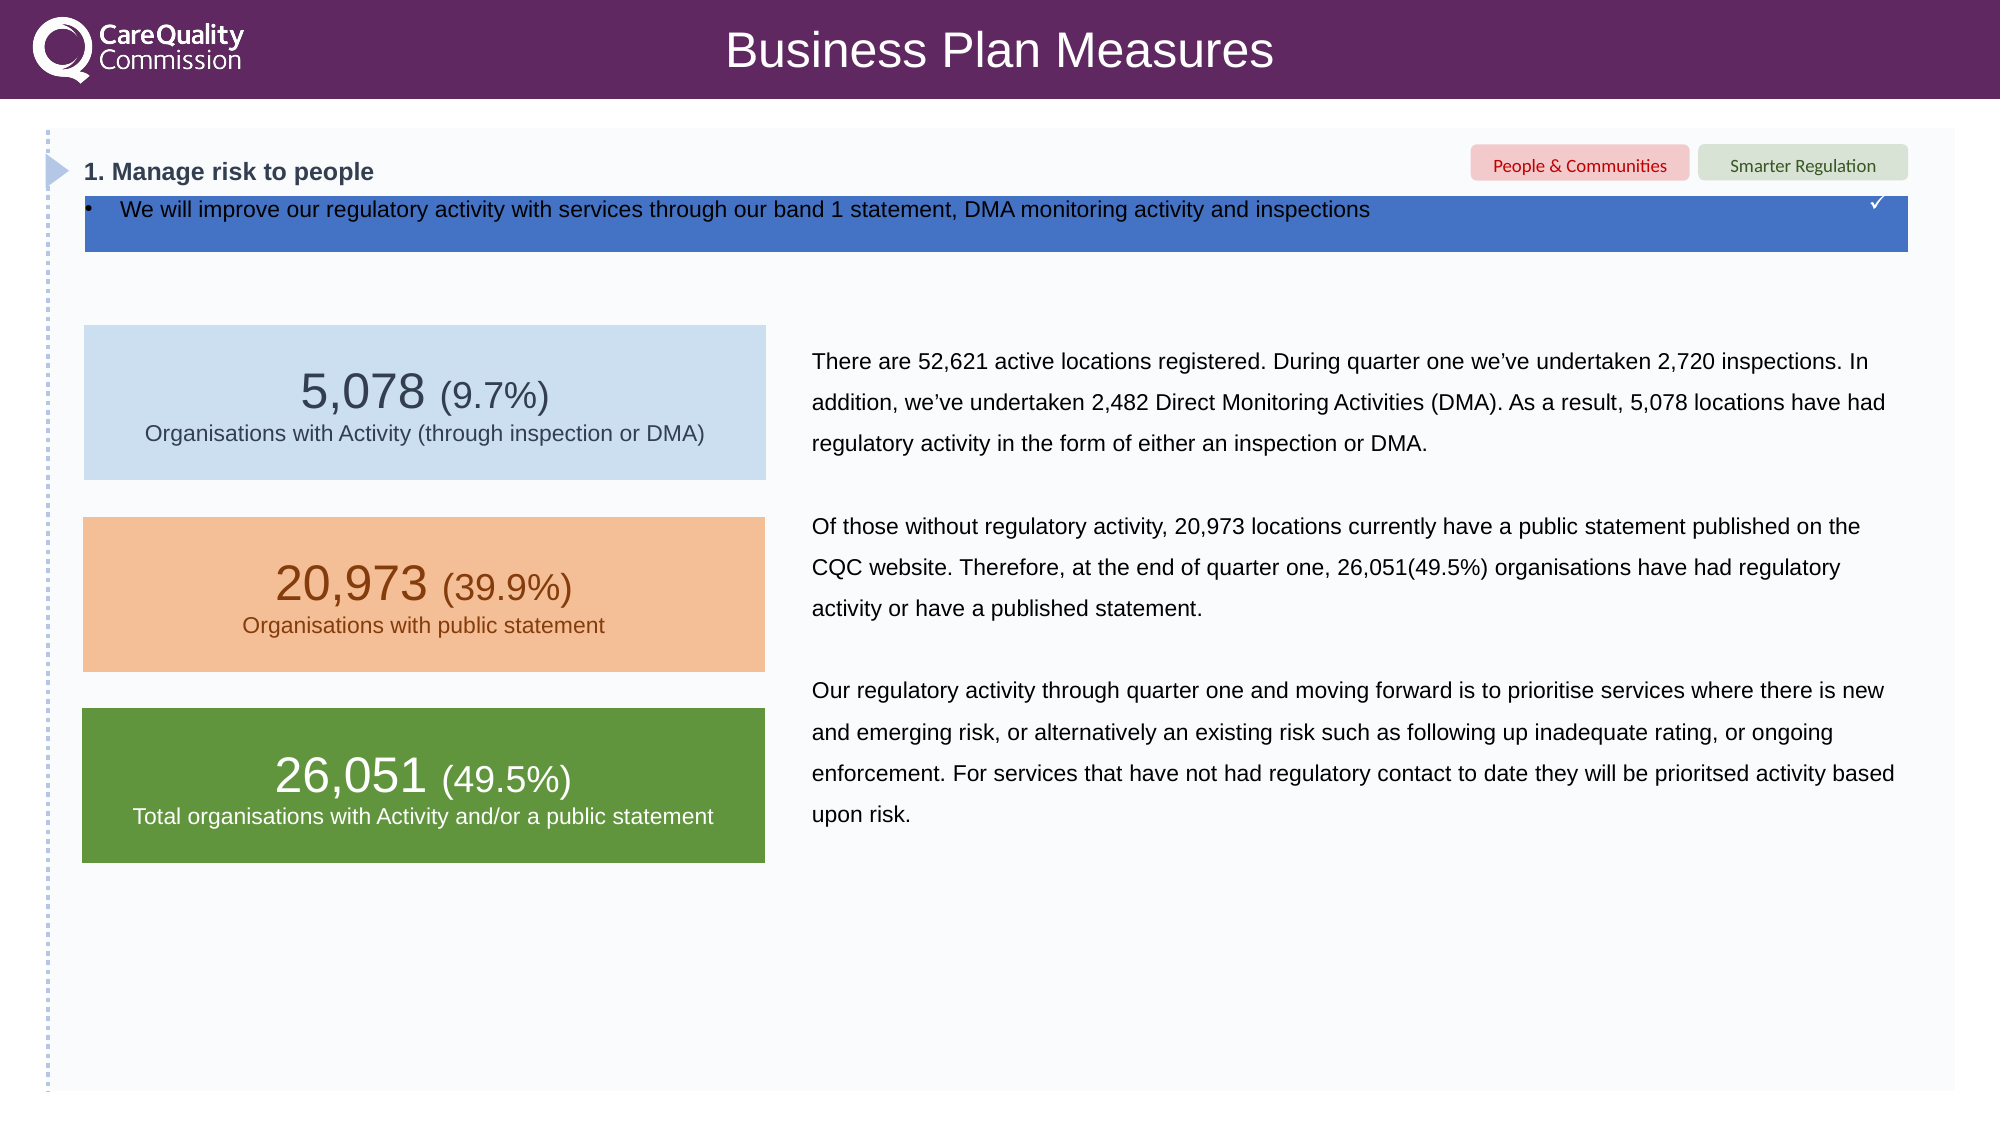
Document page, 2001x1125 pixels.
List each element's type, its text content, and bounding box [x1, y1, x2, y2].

text_box Smarter Regulation [1698, 144, 1909, 181]
text_box 20,973 (39.9%) Organisations with public statement [83, 517, 765, 672]
text_box 5,078 (9.7%) Organisations with Activity (through inspection or DMA) [84, 325, 766, 480]
text_box [0, 0, 2000, 99]
text_box Business Plan Measures [641, 9, 1358, 86]
text_box People & Communities [1470, 144, 1690, 181]
text_box 1. Manage risk to people [69, 147, 670, 194]
picture [32, 16, 245, 84]
text_box [45, 128, 1955, 1091]
table_header We will improve our regulatory activity with services through our band 1 statement, DMA monitoring activity and inspections [85, 196, 1848, 252]
text_box 26,051 (49.5%) Total organisations with Activity and/or a public statement [82, 708, 765, 863]
table_header  [1848, 196, 1908, 252]
text_box There are 52,621 active locations registered. During quarter one we’ve undertaken 2,720 inspections. In addition, we’ve undertaken 2,482 Direct Monitoring Activities (DMA). As a result, 5,078 locations have had regulatory activity in the form of either an inspection or DMA. Of those without regulatory activity, 20,973 locations currently have a public statement published on the CQC website. Therefore, at the end of quarter one, 26,051(49.5%) organisations have had regulatory activity or have a published statement. Our regulatory activity through quarter one and moving forward is to prioritise services where there is new and emerging risk, or alternatively an existing risk such as following up inadequate rating, or ongoing enforcement. For services that have not had regulatory contact to date they will be prioritsed activity based upon risk. [796, 325, 1922, 836]
